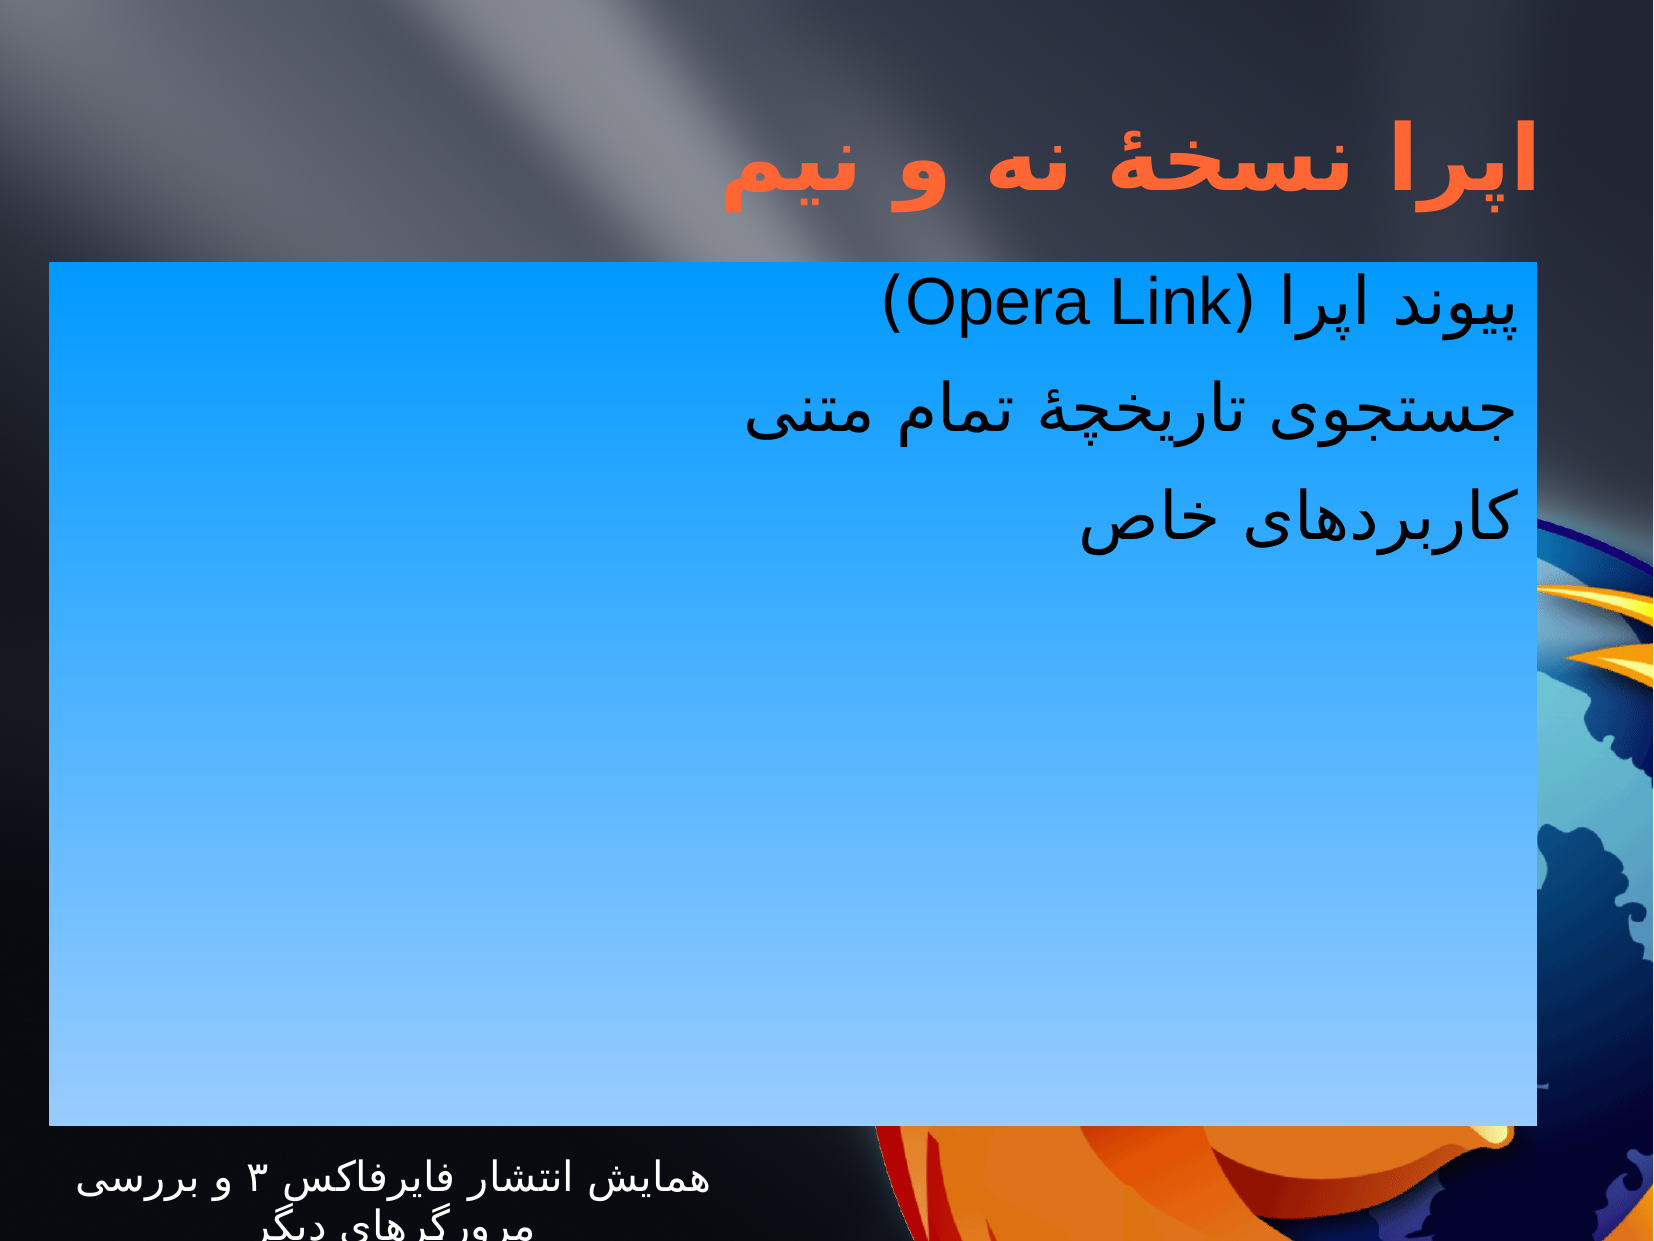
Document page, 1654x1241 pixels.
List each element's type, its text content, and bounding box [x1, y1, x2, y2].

title اپرا نسخهٔ نه و نیم [149, 55, 1575, 263]
picture [521, 1231, 528, 1237]
list پیوند اپرا (Opera Link) جستجوی تاریخچهٔ تمام متنی کاربردهای خاص [49, 262, 1537, 1126]
picture [0, 0, 1654, 1241]
